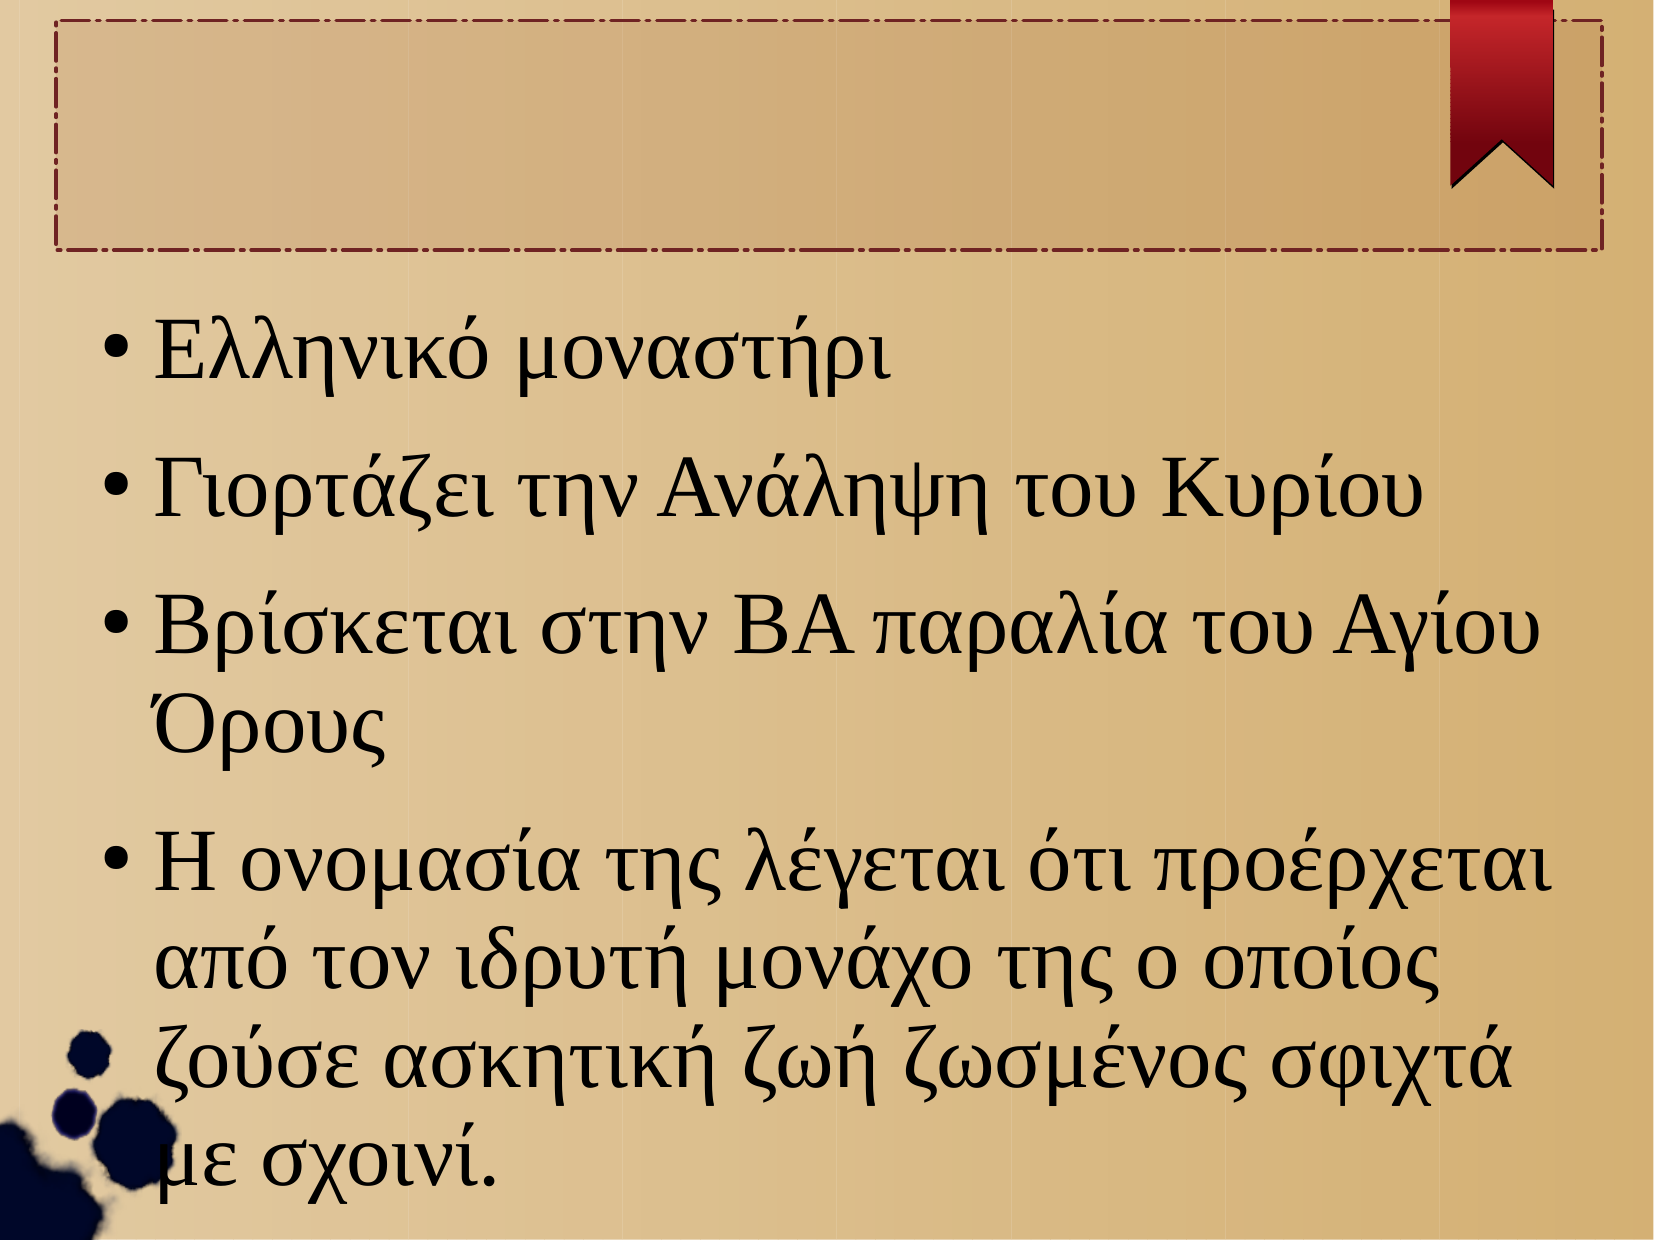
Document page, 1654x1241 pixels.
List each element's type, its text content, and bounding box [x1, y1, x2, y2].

list Ελληνικό μοναστήρι Γιορτάζει την Ανάληψη του Κυρίου Βρίσκεται στην ΒΑ παραλία του Αγίου Όρους Η ονομασία της λέγεται ότι προέρχεται από τον ιδρυτή μονάχο της ο οποίος ζούσε ασκητική ζωή ζωσμένος σφιχτά με σχοινί. Πρώτη Ιστορική καταγραφή της μονής είναι το 1001 απο τον ηγούμενο της Θεόκτιστο Ά Τον 11ο αι. Λέγεται ότι η αρχική μονή καταστρέφεται λόγο κατολίσθησης. Στους επόμενους αιώνες γνωρίζει ακμή έχοντας την 9η θέση στο Β' Τυπικο μεταξύ 25 μονών και στο 'Γ Τυπικό κατέχει την ιδια θέση αλλά ανάμεσα σε 19 μονές. Το 1533 καταστρέφεται απο πειρατές Το 1552 αρχίζει η ανοικοδόμηση της. Τον 17ο αιώνα φτάνει στην παρακμή αλλά τον 18ο αιώνα χάρης στον μητροπολίτη Μελενίκου Γρηγορίου ανορθώνεται. Θεωρείται ένα απο τα αυστηρότερα κοινόβια του Α. Όρους Στην επανάσταση του 21 η μονή προσφέρει μεγάλες υπηρεσίες. Το καθολικο χτίστηκε το 1806-1810 χάρης την δαπάνη του μητροπολίτη Κασσανδρείας Ιγνάτι. Πλούσια σε τοιχογραφίες μονή και πλούσια και σε άλλα έργα τέχνης απο διάσημους καλλιτέχνες. Μέσα στην Μονή υπάρχουν 6 παρεκλήσσια [82, 299, 1571, 1019]
